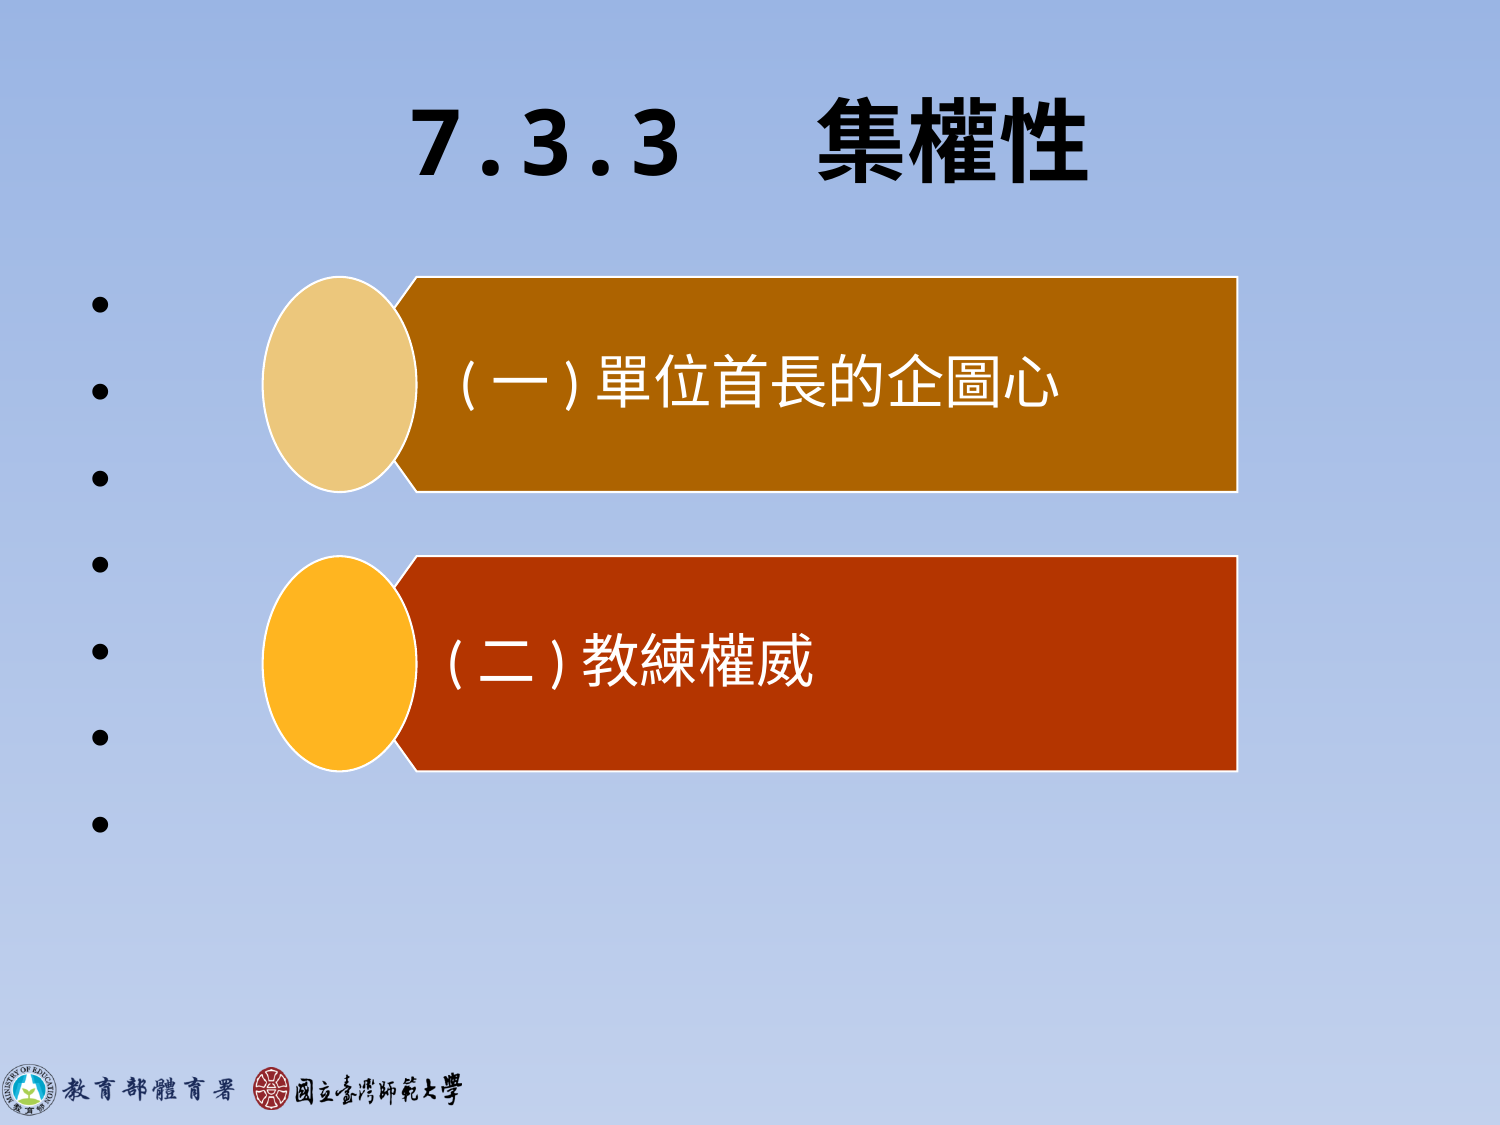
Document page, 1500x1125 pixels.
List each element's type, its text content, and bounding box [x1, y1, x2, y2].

text_box [262, 276, 417, 493]
list [75, 262, 1426, 1005]
title 7.3.3 集權性 [75, 45, 1426, 233]
text_box (二)教練權威 [394, 556, 1238, 772]
text_box (一)單位首長的企圖心 [394, 276, 1238, 492]
text_box [262, 556, 417, 772]
